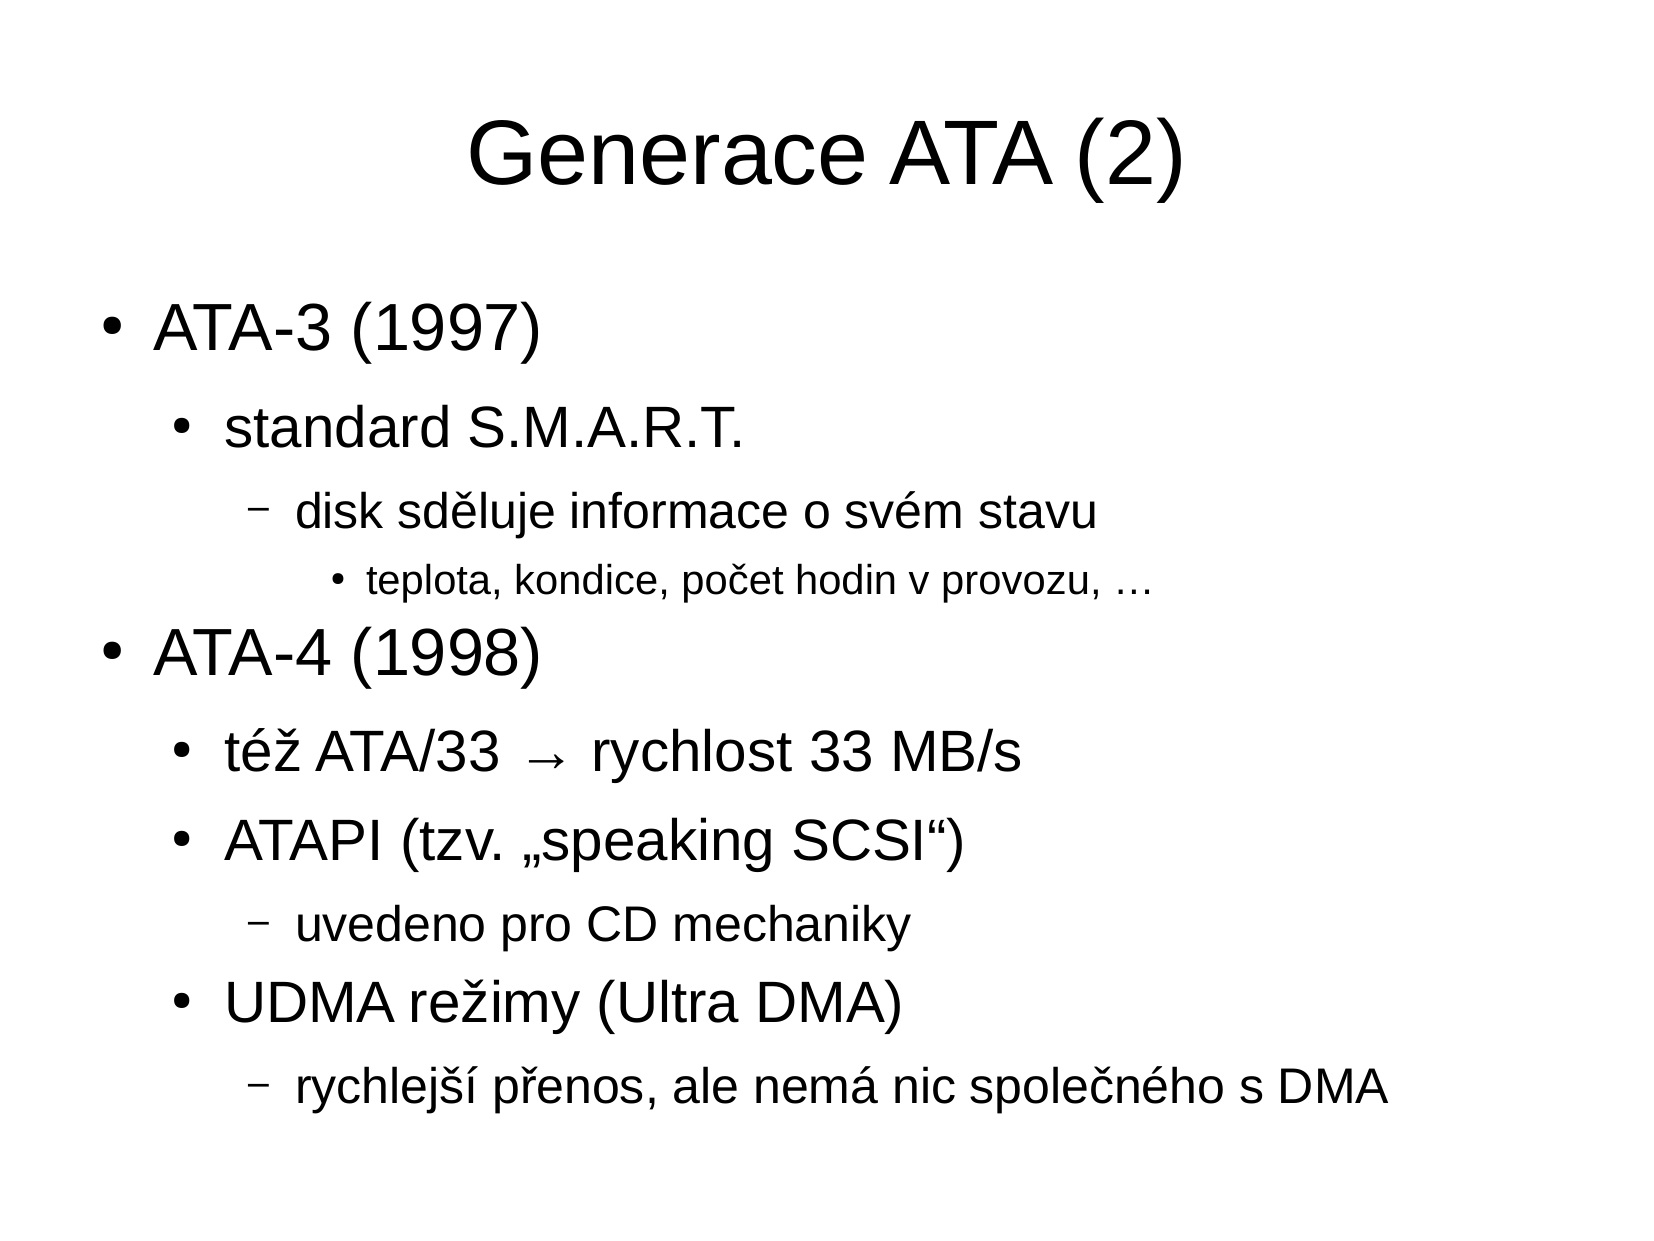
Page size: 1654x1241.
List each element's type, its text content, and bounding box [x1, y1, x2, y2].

list ATA-3 (1997) standard S.M.A.R.T. disk sděluje informace o svém stavu teplota, kondice, počet hodin v provozu, … ATA-4 (1998) též ATA/33 → rychlost 33 MB/s ATAPI (tzv. „speaking SCSI“) uvedeno pro CD mechaniky UDMA režimy (Ultra DMA) rychlejší přenos, ale nemá nic společného s DMA [82, 290, 1571, 1115]
title Generace ATA (2) [82, 56, 1571, 250]
